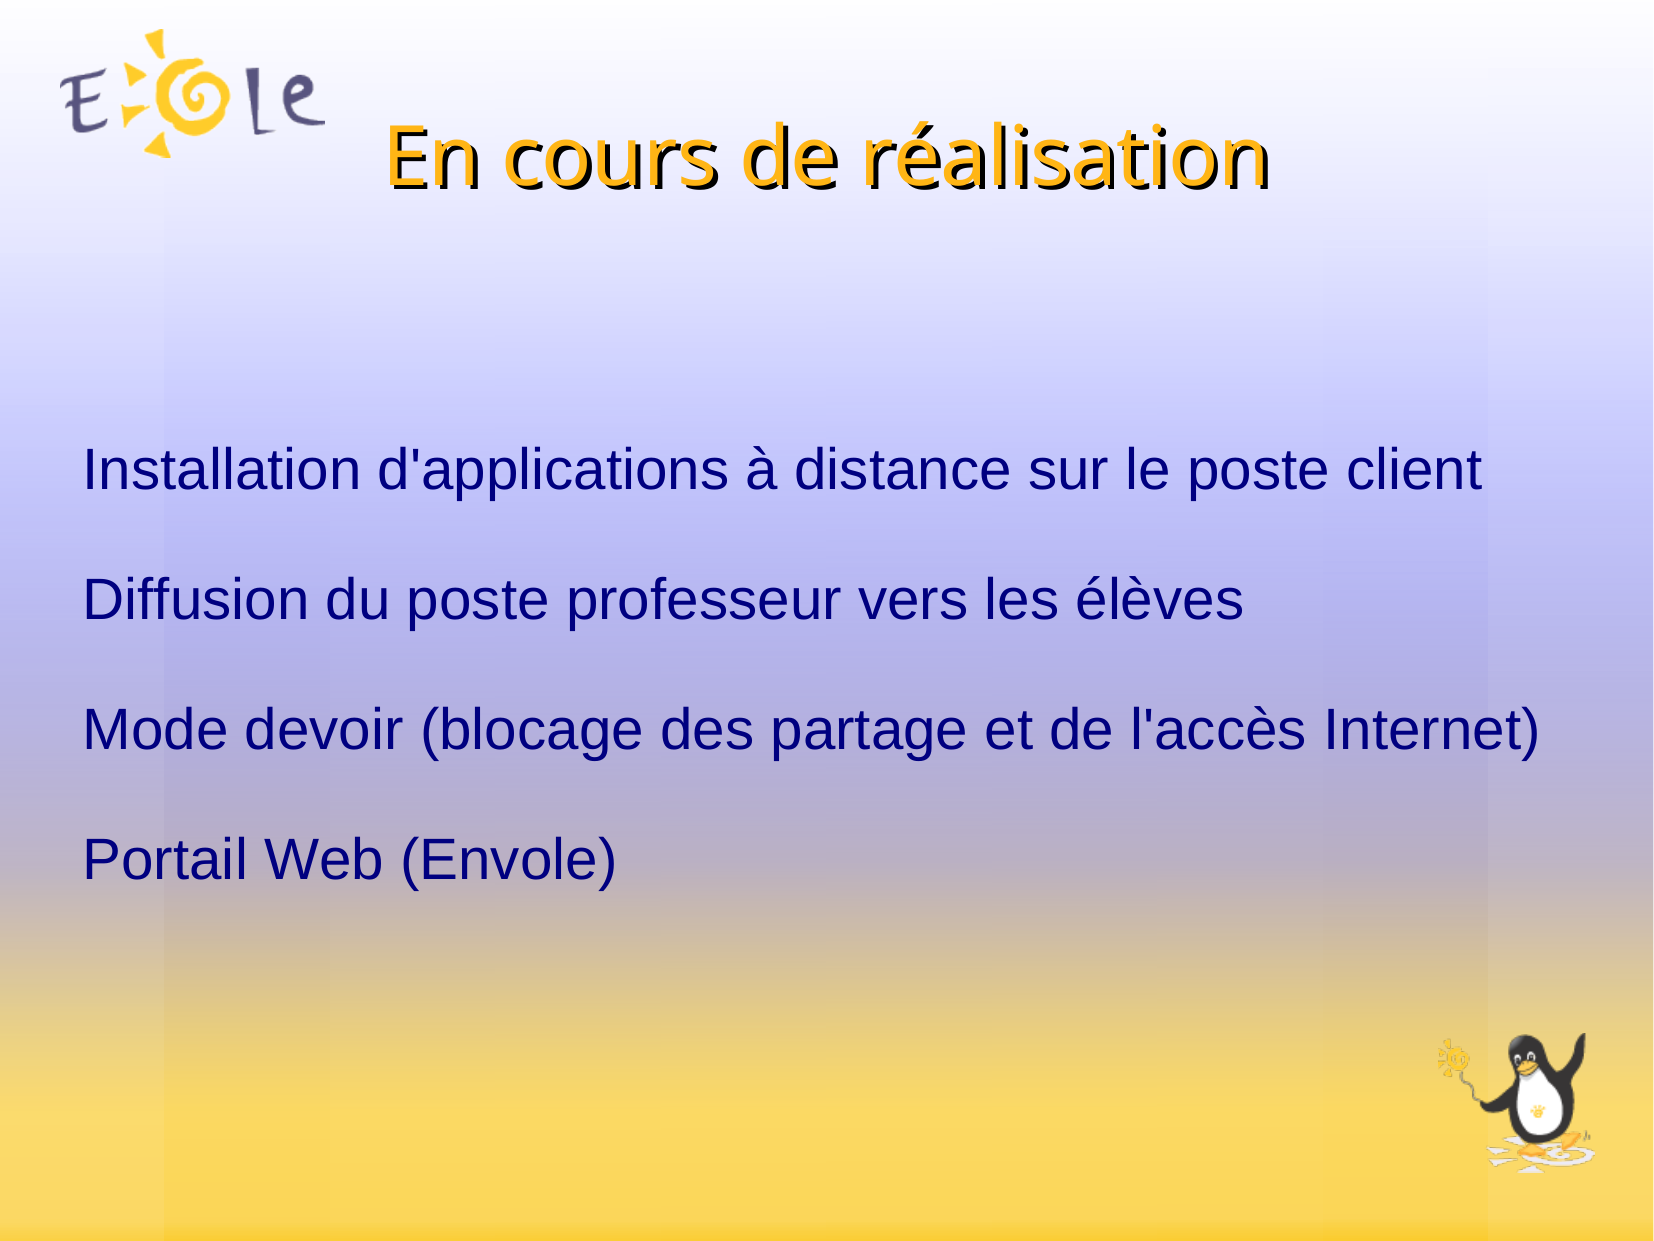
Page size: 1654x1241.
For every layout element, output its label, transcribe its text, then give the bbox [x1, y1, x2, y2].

subtitle Installation d'applications à distance sur le poste client Diffusion du poste professeur vers les élèves Mode devoir (blocage des partage et de l'accès Internet) Portail Web (Envole) [82, 265, 1571, 1063]
title En cours de réalisation [82, 49, 1571, 257]
picture [0, 0, 1654, 1241]
